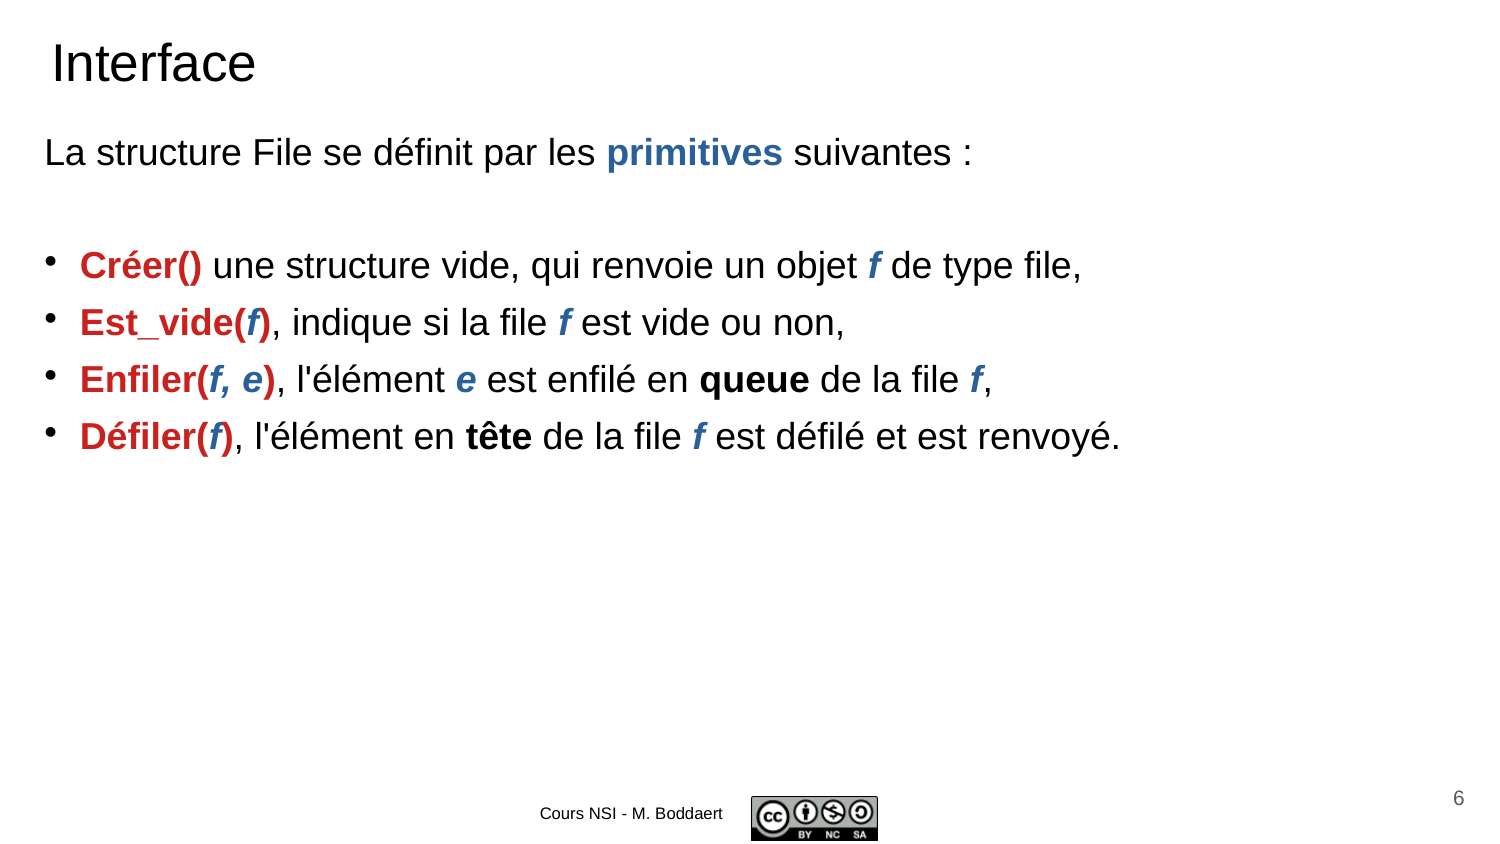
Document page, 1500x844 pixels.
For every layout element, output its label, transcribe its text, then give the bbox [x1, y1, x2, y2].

title Interface [51, 13, 1449, 108]
picture [751, 796, 878, 841]
text_box La structure File se définit par les primitives suivantes : Créer() une structure vide, qui renvoie un objet f de type file, Est_vide(f), indique si la file f est vide ou non, Enfiler(f, e), l'élément e est enfilé en queue de la file f, Défiler(f), l'élément en tête de la file f est défilé et est renvoyé. [29, 120, 1477, 760]
slide_number <numéro> [1389, 764, 1480, 830]
